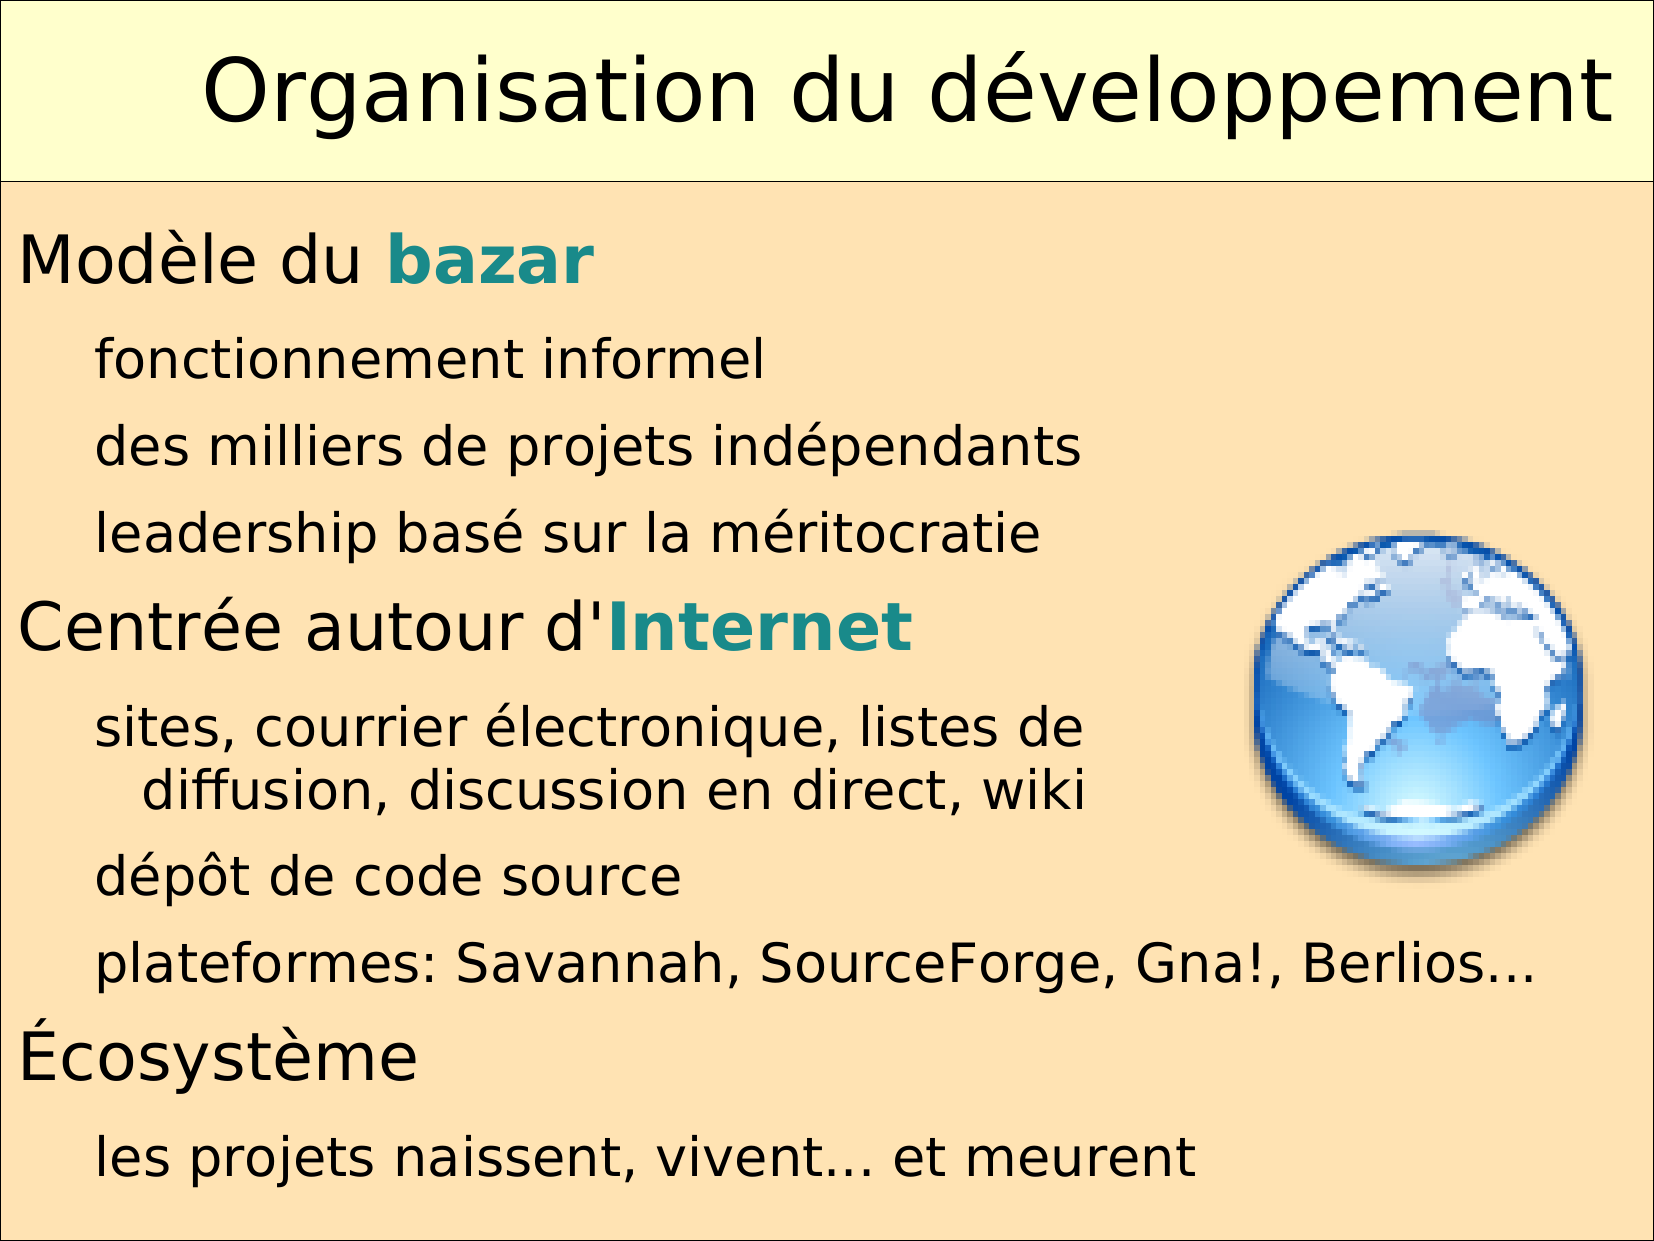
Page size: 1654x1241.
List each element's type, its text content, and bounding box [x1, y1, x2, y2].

title Organisation du développement [162, 29, 1654, 153]
list Modèle du bazar fonctionnement informel des milliers de projets indépendants leadership basé sur la méritocratie Centrée autour d'Internet sites, courrier électronique, listes de diffusion, discussion en direct, wiki dépôt de code source plateformes: Savannah, SourceForge, Gna!, Berlios... Écosystème les projets naissent, vivent... et meurent [0, 221, 1619, 1211]
picture [1244, 525, 1594, 907]
